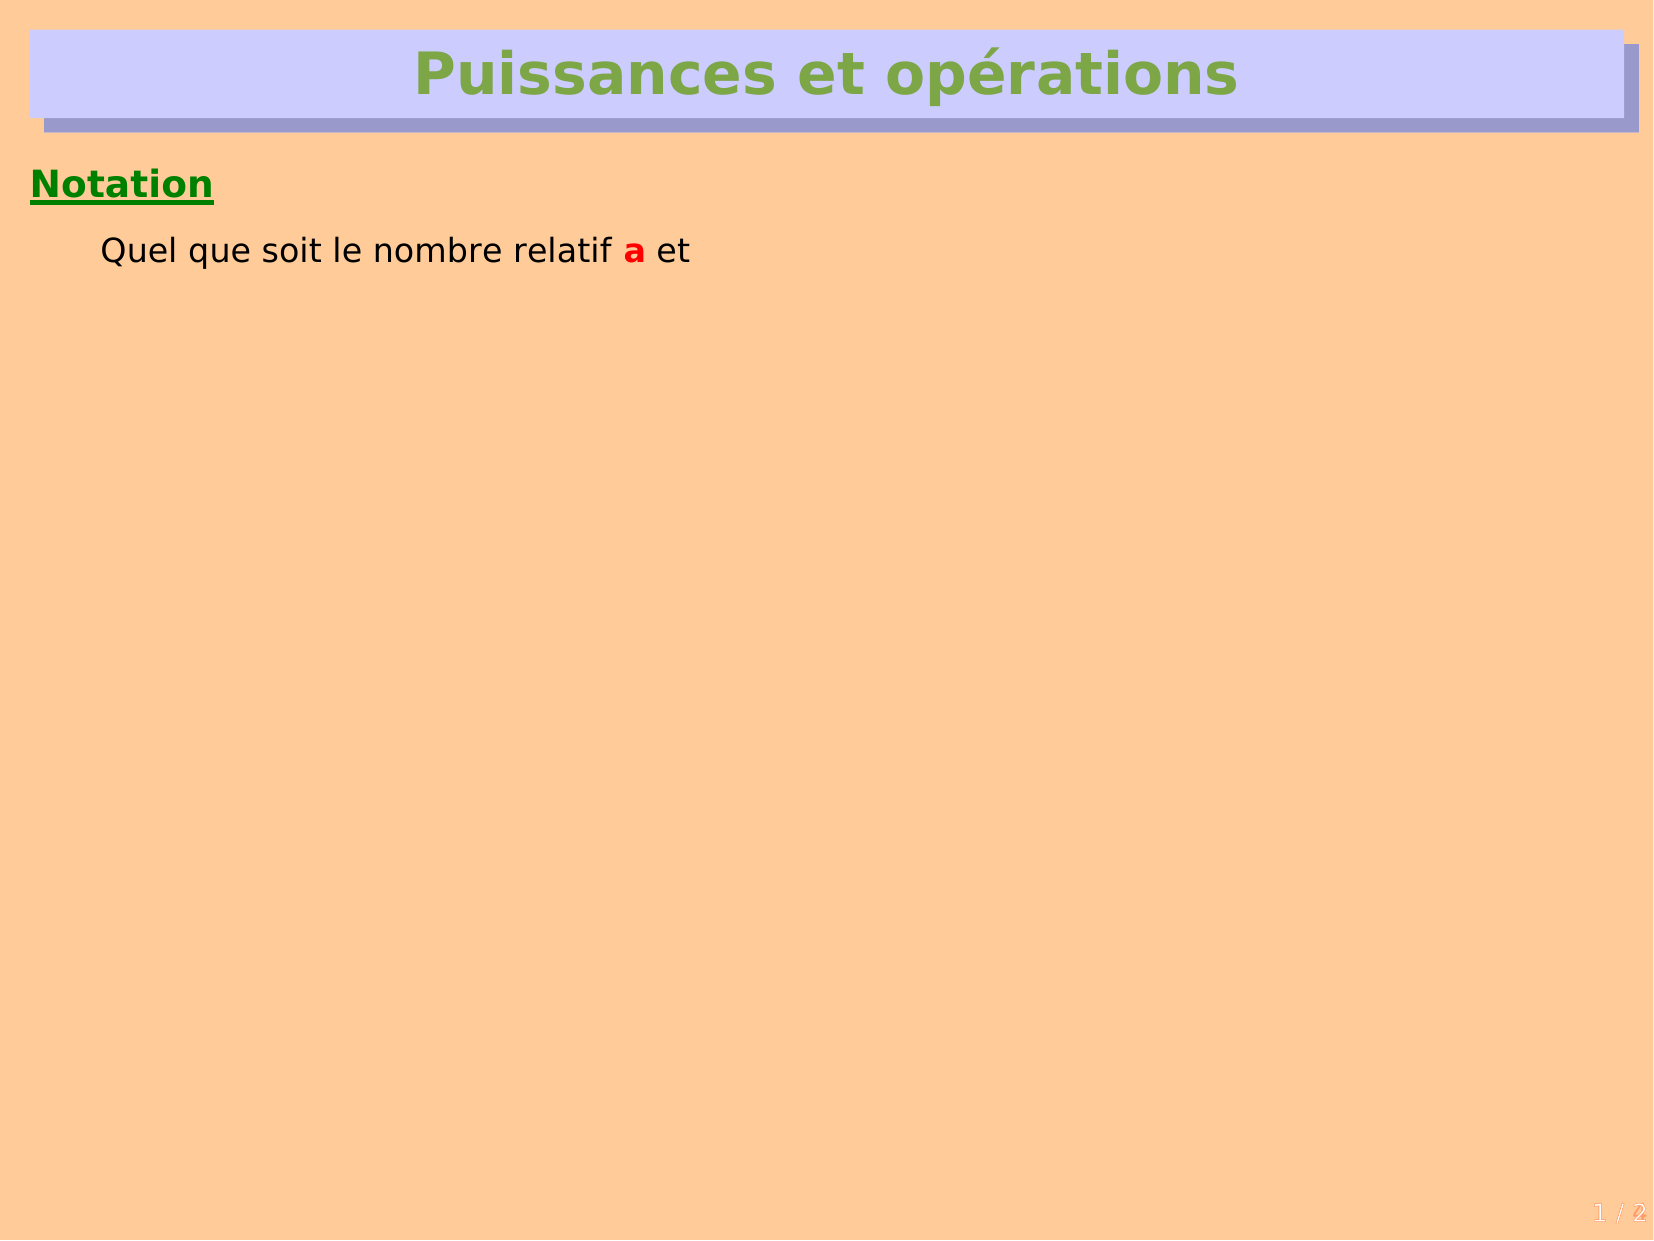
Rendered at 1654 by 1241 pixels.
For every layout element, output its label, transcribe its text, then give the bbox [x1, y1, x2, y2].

title Puissances et opérations [29, 29, 1625, 119]
text_box 1 / 2 [1591, 1198, 1649, 1235]
text_box Notation [29, 162, 215, 207]
text_box Quel que soit le nombre relatif a et [100, 224, 691, 278]
